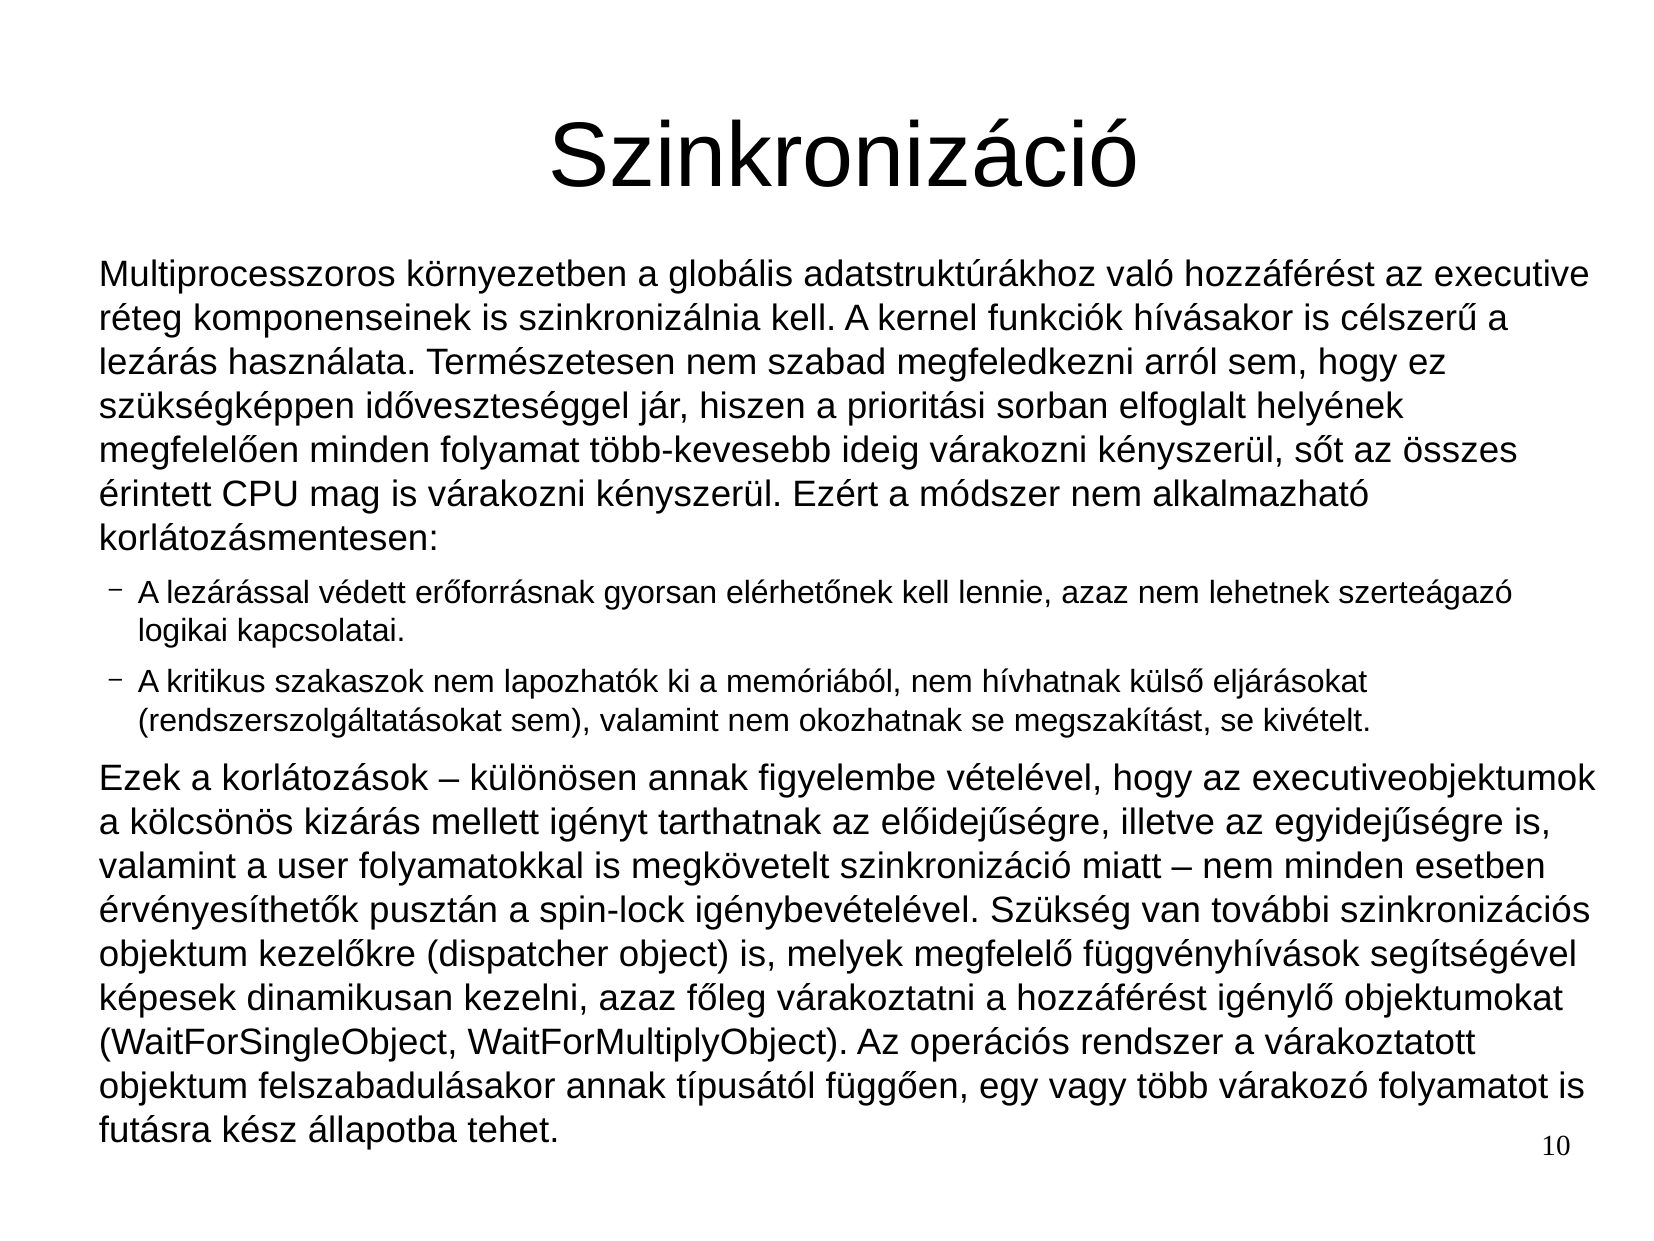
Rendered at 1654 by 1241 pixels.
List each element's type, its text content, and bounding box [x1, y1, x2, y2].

title Szinkronizáció [123, 46, 1530, 242]
list Multiprocesszoros környezetben a globális adatstruktúrákhoz való hozzáférést az executive réteg komponenseinek is szinkronizálnia kell. A kernel funkciók hívásakor is célszerű a lezárás használata. Természetesen nem szabad megfeledkezni arról sem, hogy ez szükségképpen időveszteséggel jár, hiszen a prioritási sorban elfoglalt helyének megfelelően minden folyamat több-kevesebb ideig várakozni kényszerül, sőt az összes érintett CPU mag is várakozni kényszerül. Ezért a módszer nem alkalmazható korlátozásmentesen: A lezárással védett erőforrásnak gyorsan elérhetőnek kell lennie, azaz nem lehetnek szerteágazó logikai kapcsolatai. A kritikus szakaszok nem lapozhatók ki a memóriából, nem hívhatnak külső eljárásokat (rendszerszolgáltatásokat sem), valamint nem okozhatnak se megszakítást, se kivételt. Ezek a korlátozások – különösen annak figyelembe vételével, hogy az executiveobjektumok a kölcsönös kizárás mellett igényt tarthatnak az előidejűségre, illetve az egyidejűségre is, valamint a user folyamatokkal is megkövetelt szinkronizáció miatt – nem minden esetben érvényesíthetők pusztán a spin-lock igénybevételével. Szükség van további szinkronizációs objektum kezelőkre (dispatcher object) is, melyek megfelelő függvényhívások segítségével képesek dinamikusan kezelni, azaz főleg várakoztatni a hozzáférést igénylő objektumokat (WaitForSingleObject, WaitForMultiplyObject). Az operációs rendszer a várakoztatott objektum felszabadulásakor annak típusától függően, egy vagy több várakozó folyamatot is futásra kész állapotba tehet. [45, 242, 1622, 1167]
